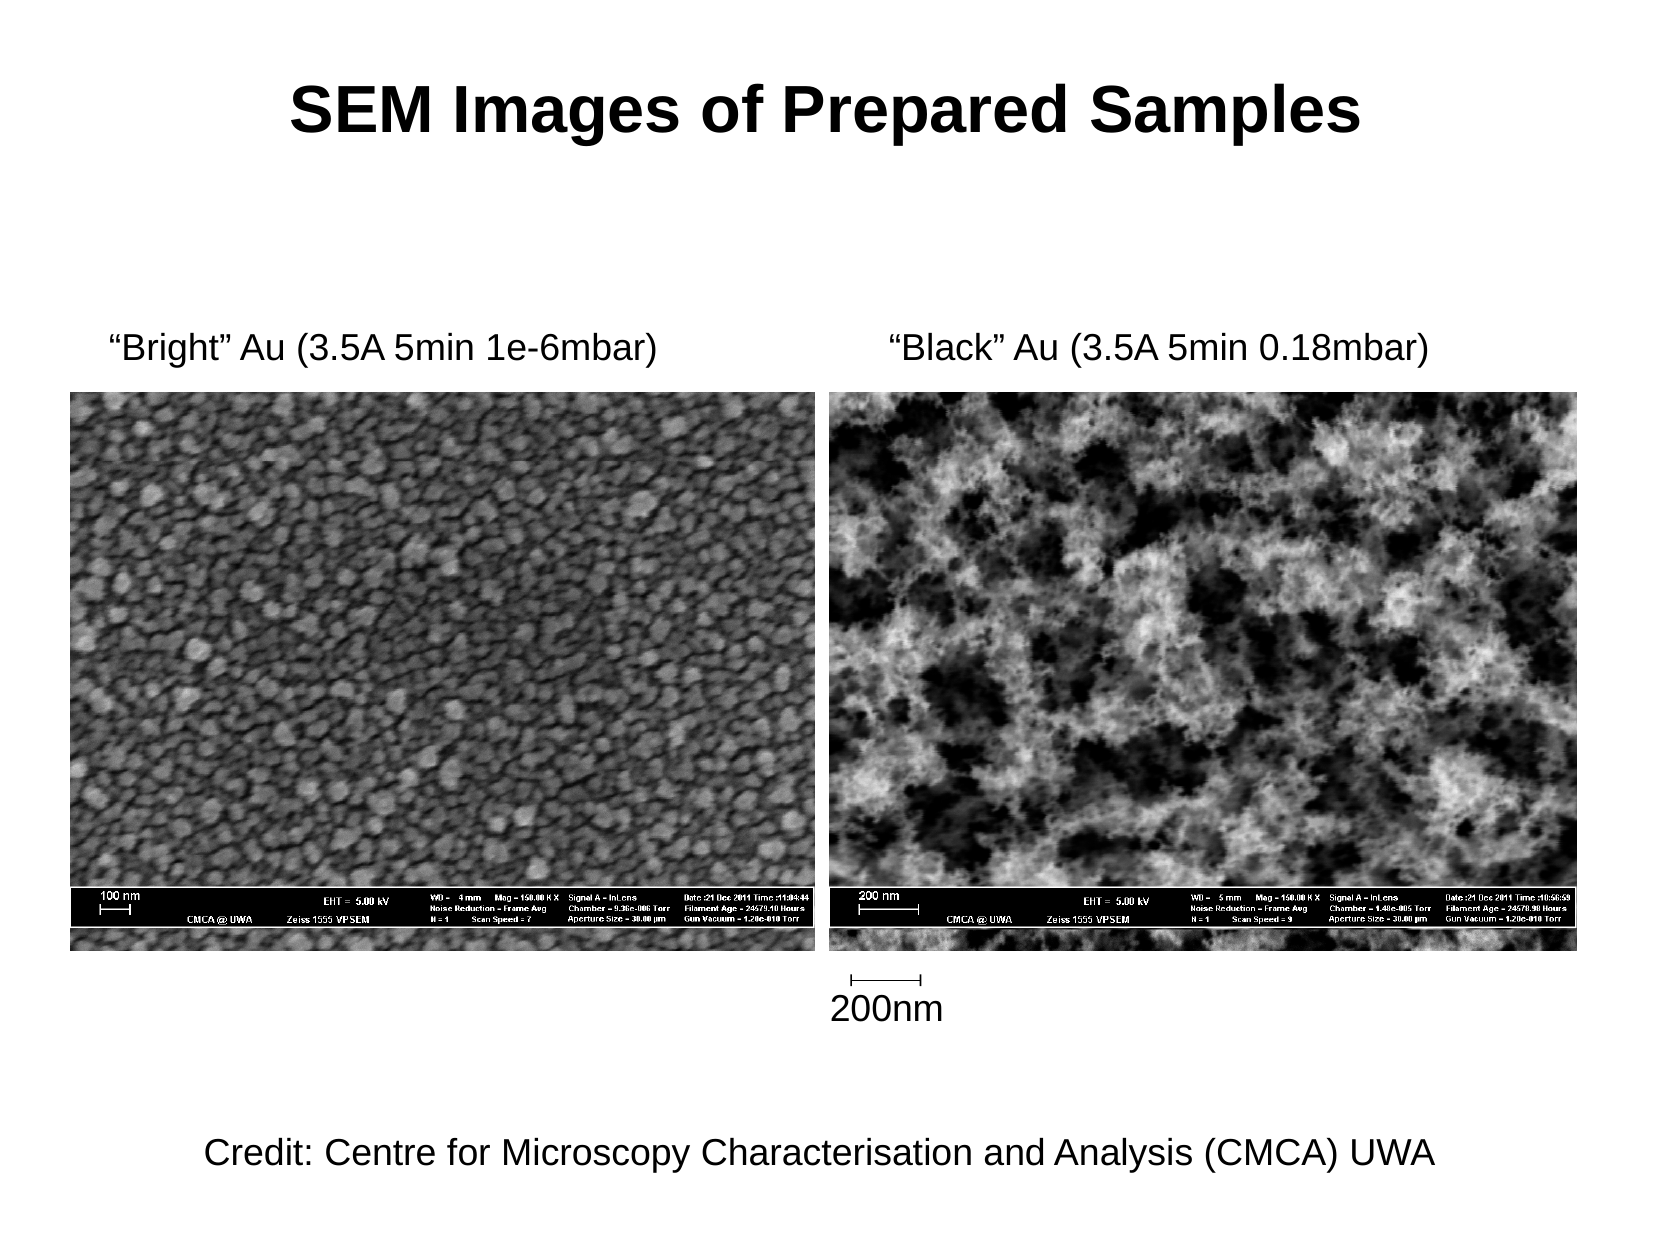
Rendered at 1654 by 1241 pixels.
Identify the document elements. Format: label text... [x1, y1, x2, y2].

picture [70, 392, 815, 951]
text_box 200nm [814, 980, 959, 1038]
picture [829, 392, 1577, 951]
text_box Credit: Centre for Microscopy Characterisation and Analysis (CMCA) UWA [188, 1124, 1452, 1182]
text_box “Black” Au (3.5A 5min 0.18mbar) [874, 318, 1445, 376]
title SEM Images of Prepared Samples [82, 5, 1571, 213]
text_box “Bright” Au (3.5A 5min 1e-6mbar) [94, 318, 674, 376]
